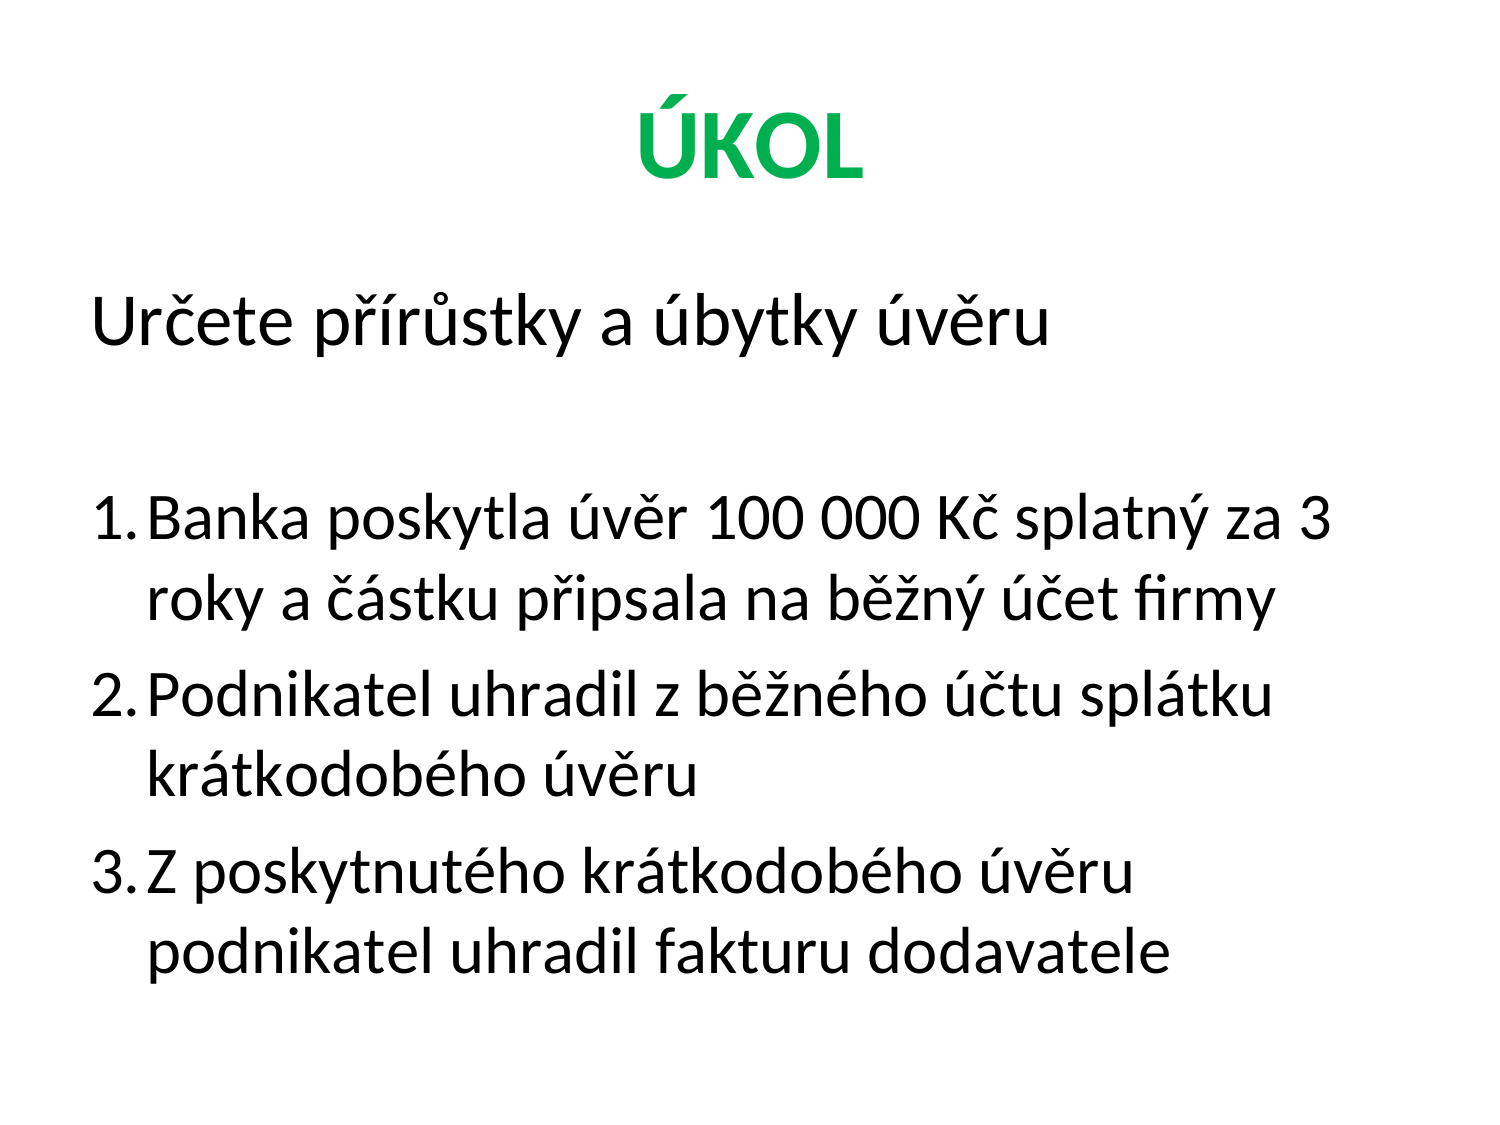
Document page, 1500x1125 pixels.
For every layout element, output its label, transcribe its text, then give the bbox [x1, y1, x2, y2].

list Určete přírůstky a úbytky úvěru Banka poskytla úvěr 100 000 Kč splatný za 3 roky a částku připsala na běžný účet firmy Podnikatel uhradil z běžného účtu splátku krátkodobého úvěru Z poskytnutého krátkodobého úvěru podnikatel uhradil fakturu dodavatele [75, 262, 1426, 1093]
title ÚKOL [75, 45, 1426, 233]
